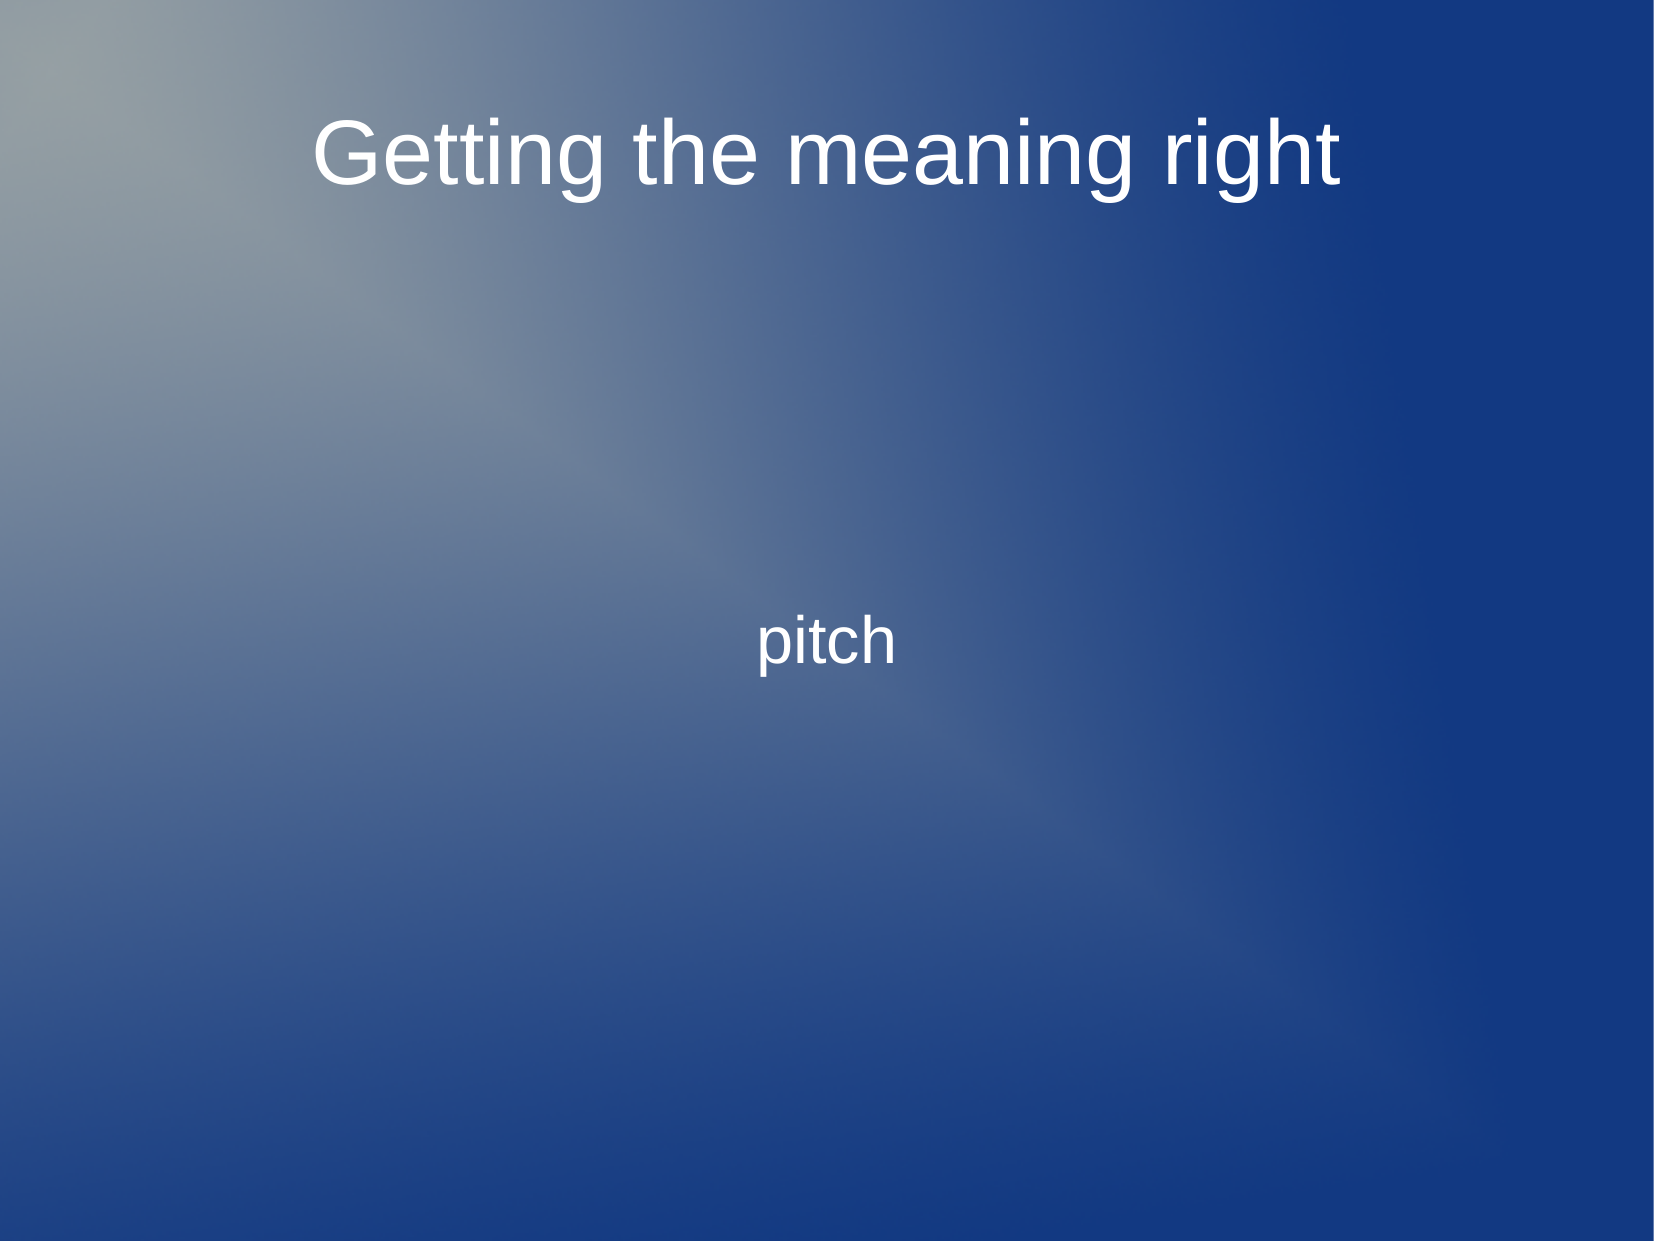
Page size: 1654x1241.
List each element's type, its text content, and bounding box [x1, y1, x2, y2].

title Getting the meaning right [82, 49, 1571, 257]
list pitch [82, 290, 1571, 1109]
picture [0, 0, 1654, 1241]
